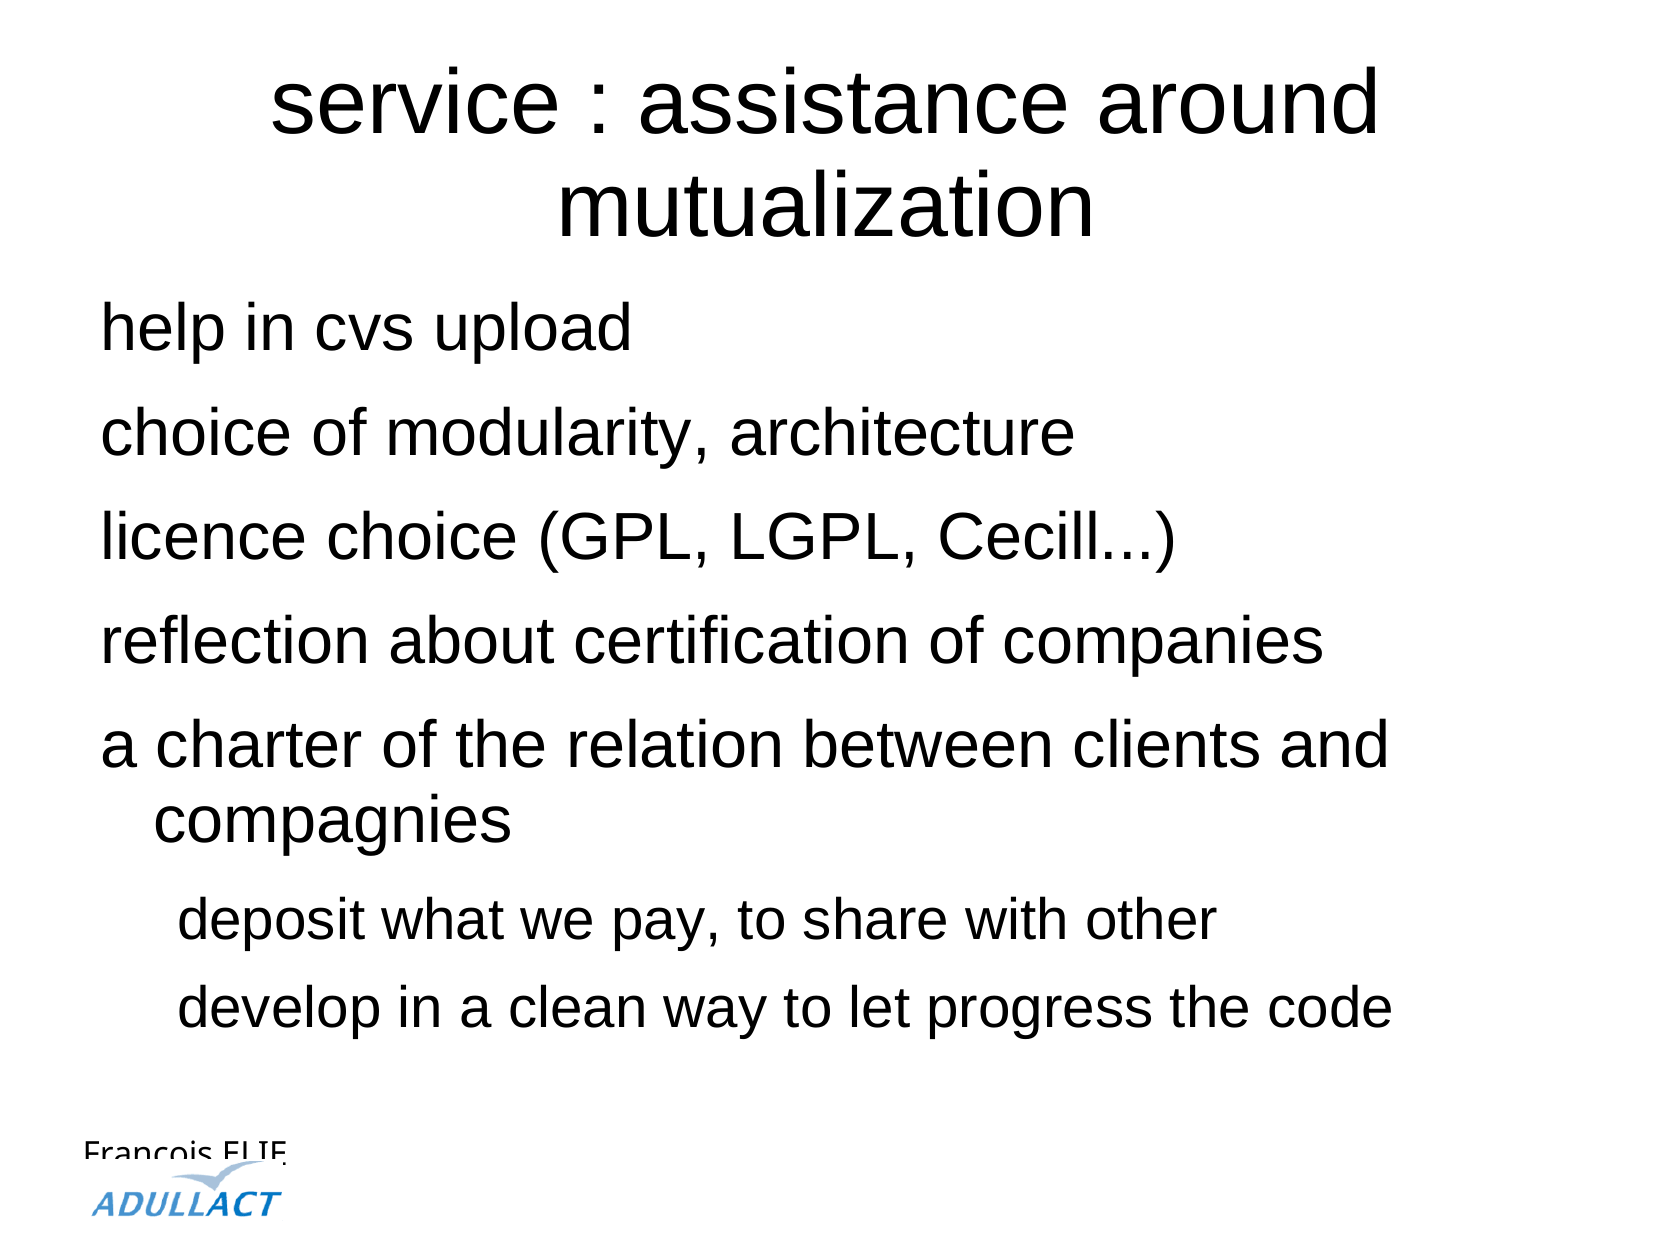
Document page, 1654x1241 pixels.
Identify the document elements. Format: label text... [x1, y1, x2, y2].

list help in cvs upload choice of modularity, architecture licence choice (GPL, LGPL, Cecill...) reflection about certification of companies a charter of the relation between clients and compagnies deposit what we pay, to share with other develop in a clean way to let progress the code [82, 290, 1571, 1109]
title service : assistance around mutualization [82, 39, 1571, 267]
picture [82, 1159, 283, 1221]
